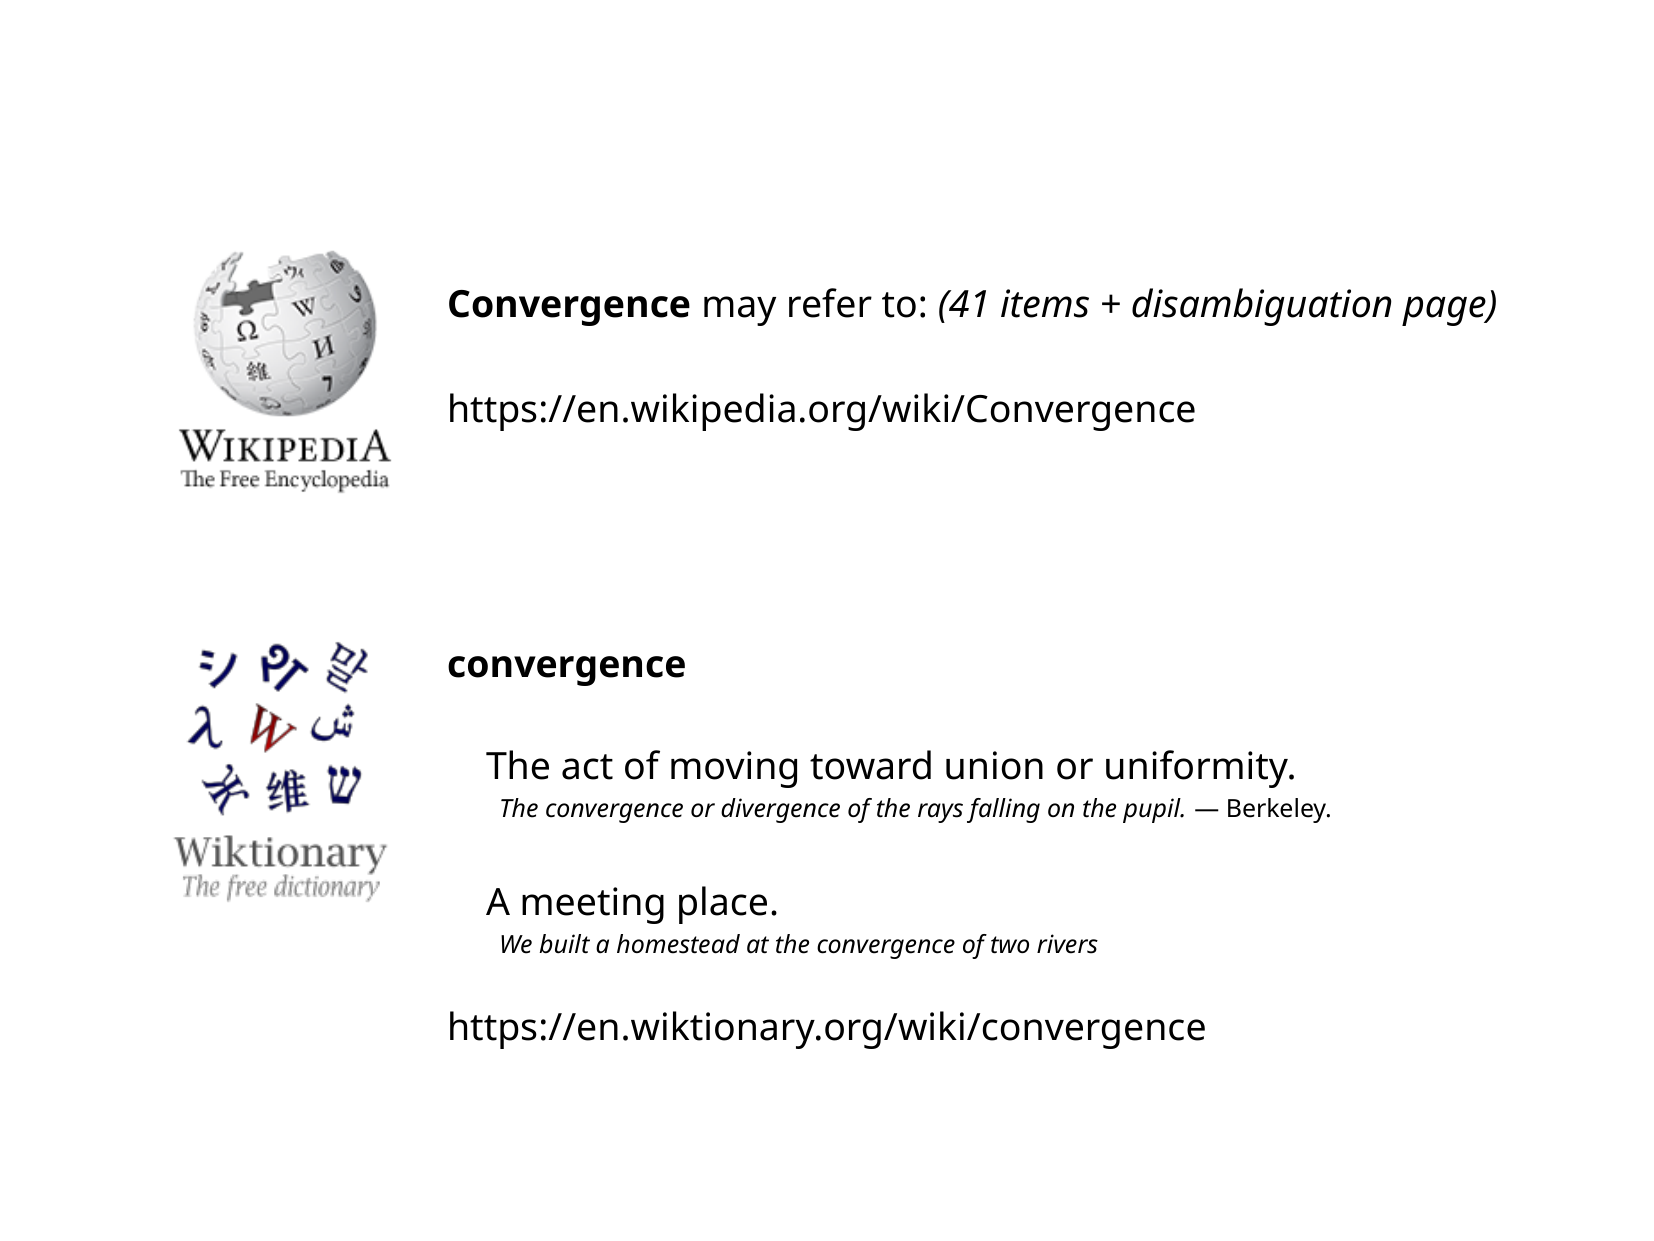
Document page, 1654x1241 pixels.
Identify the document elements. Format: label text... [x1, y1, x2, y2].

text_box https://en.wiktionary.org/wiki/convergence [432, 996, 1204, 1051]
text_box convergence The act of moving toward union or uniformity. The convergence or divergence of the rays falling on the pupil. — Berkeley. A meeting place. We built a homestead at the convergence of two rivers [432, 630, 1327, 996]
picture [165, 629, 395, 910]
text_box Convergence may refer to: (41 items + disambiguation page) [432, 270, 1477, 327]
picture [165, 224, 406, 501]
text_box https://en.wikipedia.org/wiki/Convergence [432, 375, 1190, 432]
